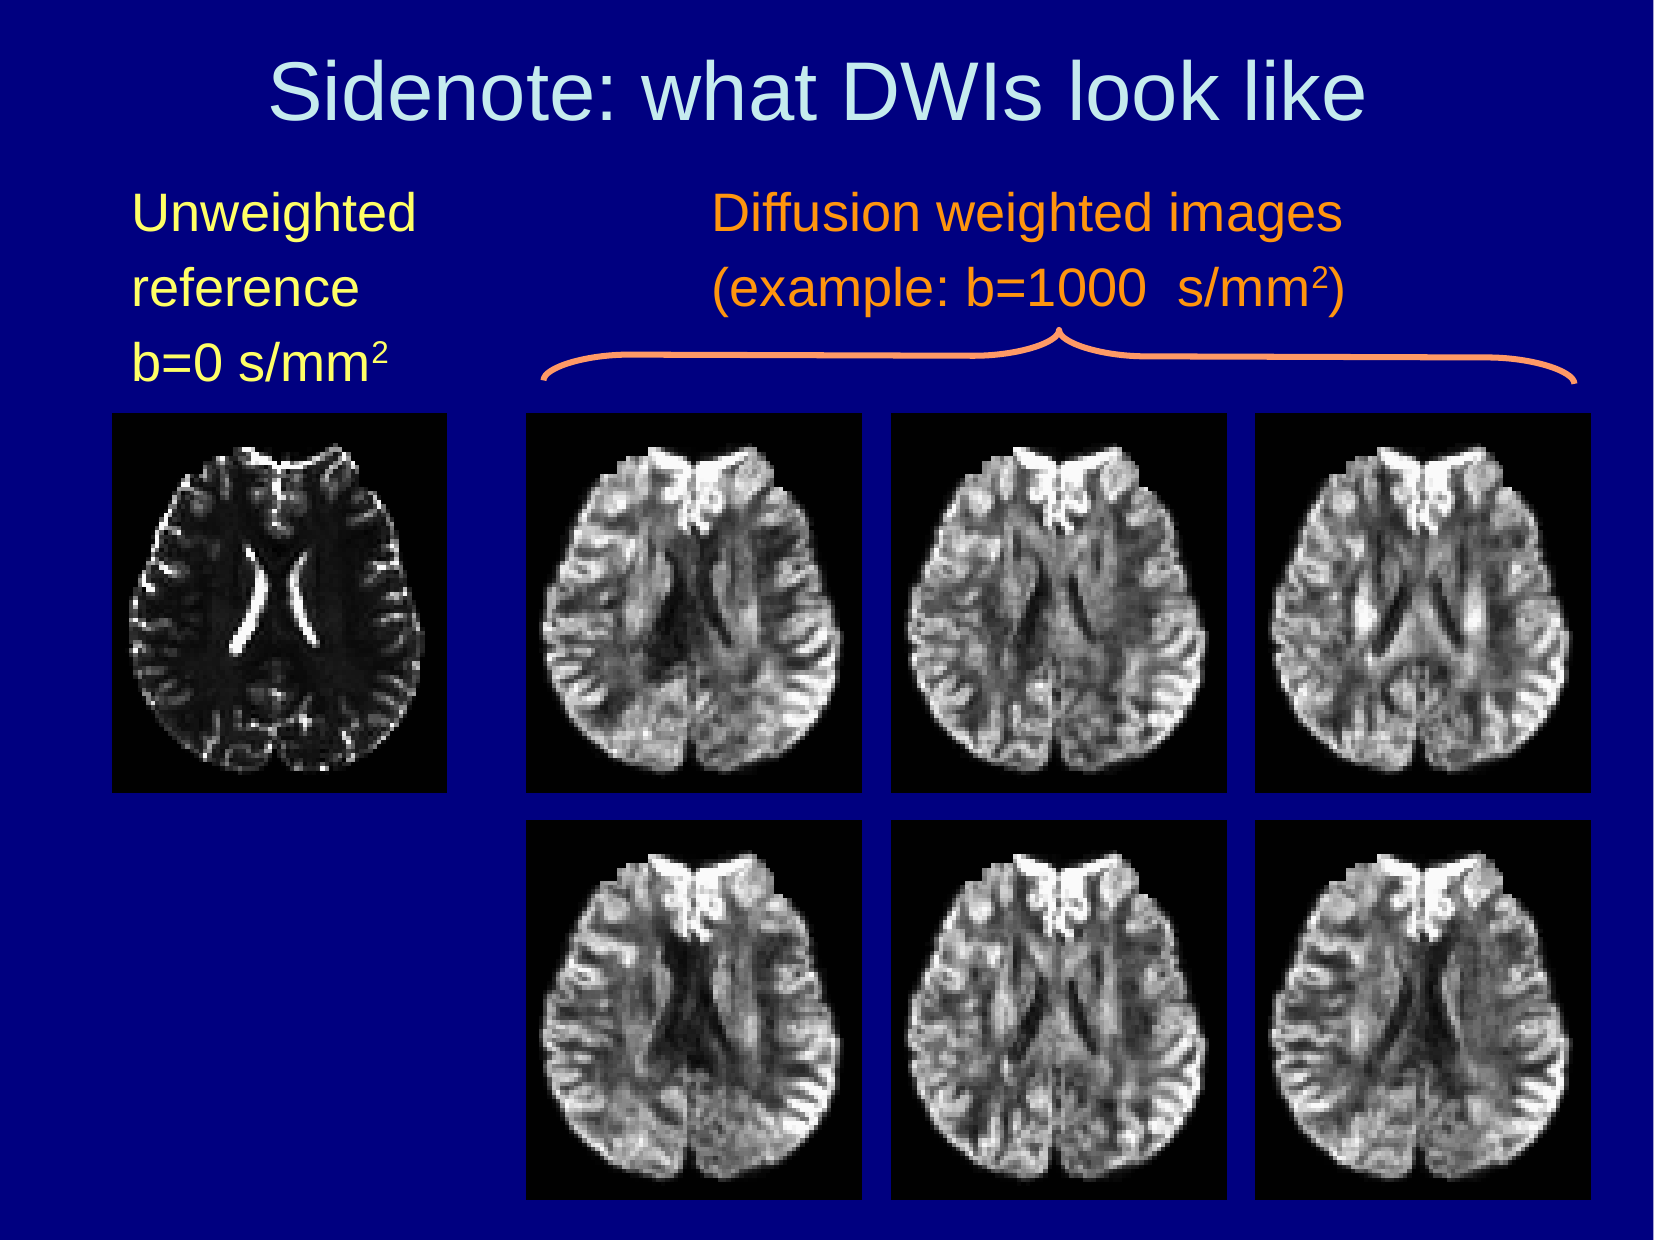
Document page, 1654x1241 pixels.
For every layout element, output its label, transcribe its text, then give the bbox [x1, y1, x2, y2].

picture [112, 413, 447, 793]
text_box Unweighted reference b=0 s/mm2 [116, 163, 452, 426]
text_box Diffusion weighted images (example: b=1000 s/mm2) [697, 163, 1382, 343]
picture [526, 820, 862, 1200]
picture [891, 820, 1227, 1200]
picture [891, 413, 1227, 793]
picture [1255, 413, 1591, 793]
picture [1255, 820, 1591, 1200]
picture [526, 413, 862, 793]
title Sidenote: what DWIs look like [0, 12, 1636, 163]
